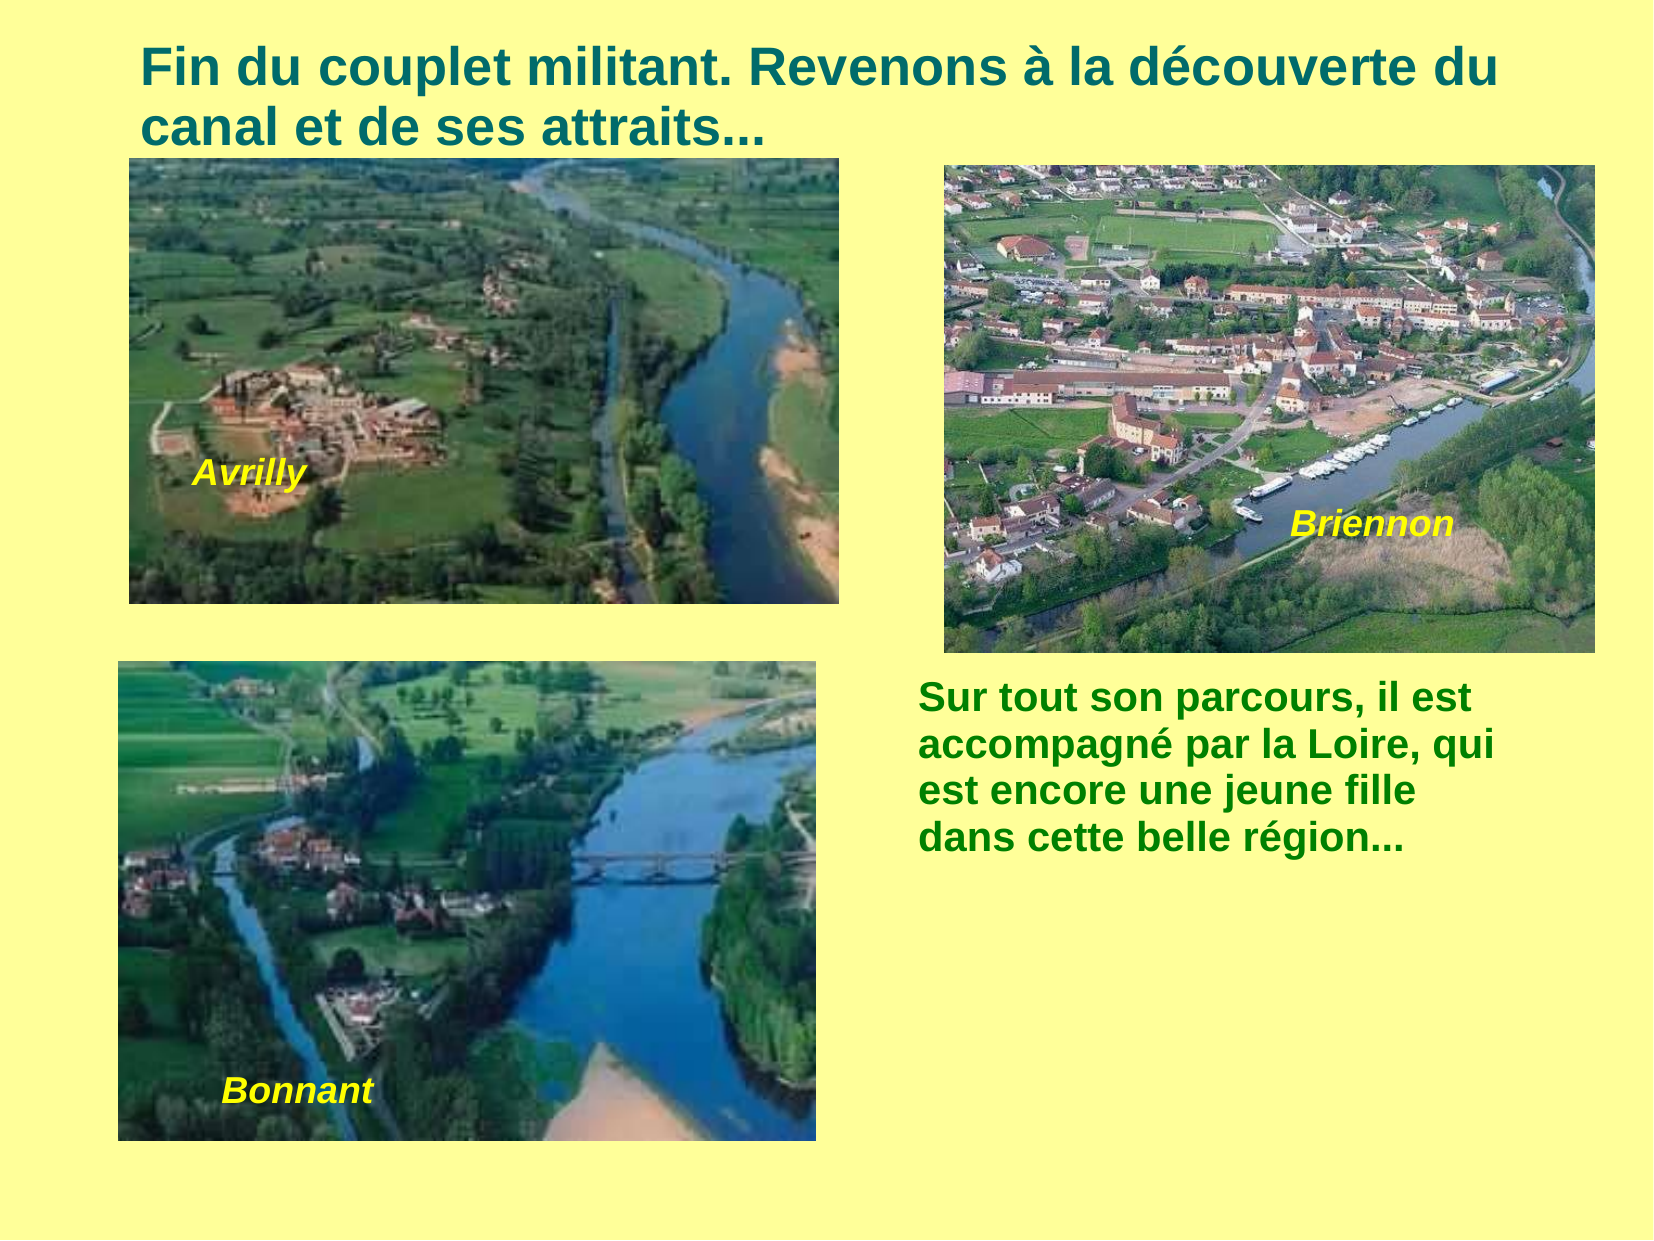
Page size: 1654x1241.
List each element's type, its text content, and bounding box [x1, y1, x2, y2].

text_box Bonnant [206, 1062, 473, 1120]
text_box Fin du couplet militant. Revenons à la découverte du canal et de ses attraits... [106, 29, 1536, 166]
text_box Sur tout son parcours, il est accompagné par la Loire, qui est encore une jeune fille dans cette belle région... [903, 667, 1524, 869]
text_box Avrilly [177, 444, 322, 501]
picture [118, 661, 816, 1141]
picture [129, 166, 839, 604]
text_box Briennon [1275, 496, 1542, 553]
picture [944, 165, 1595, 653]
